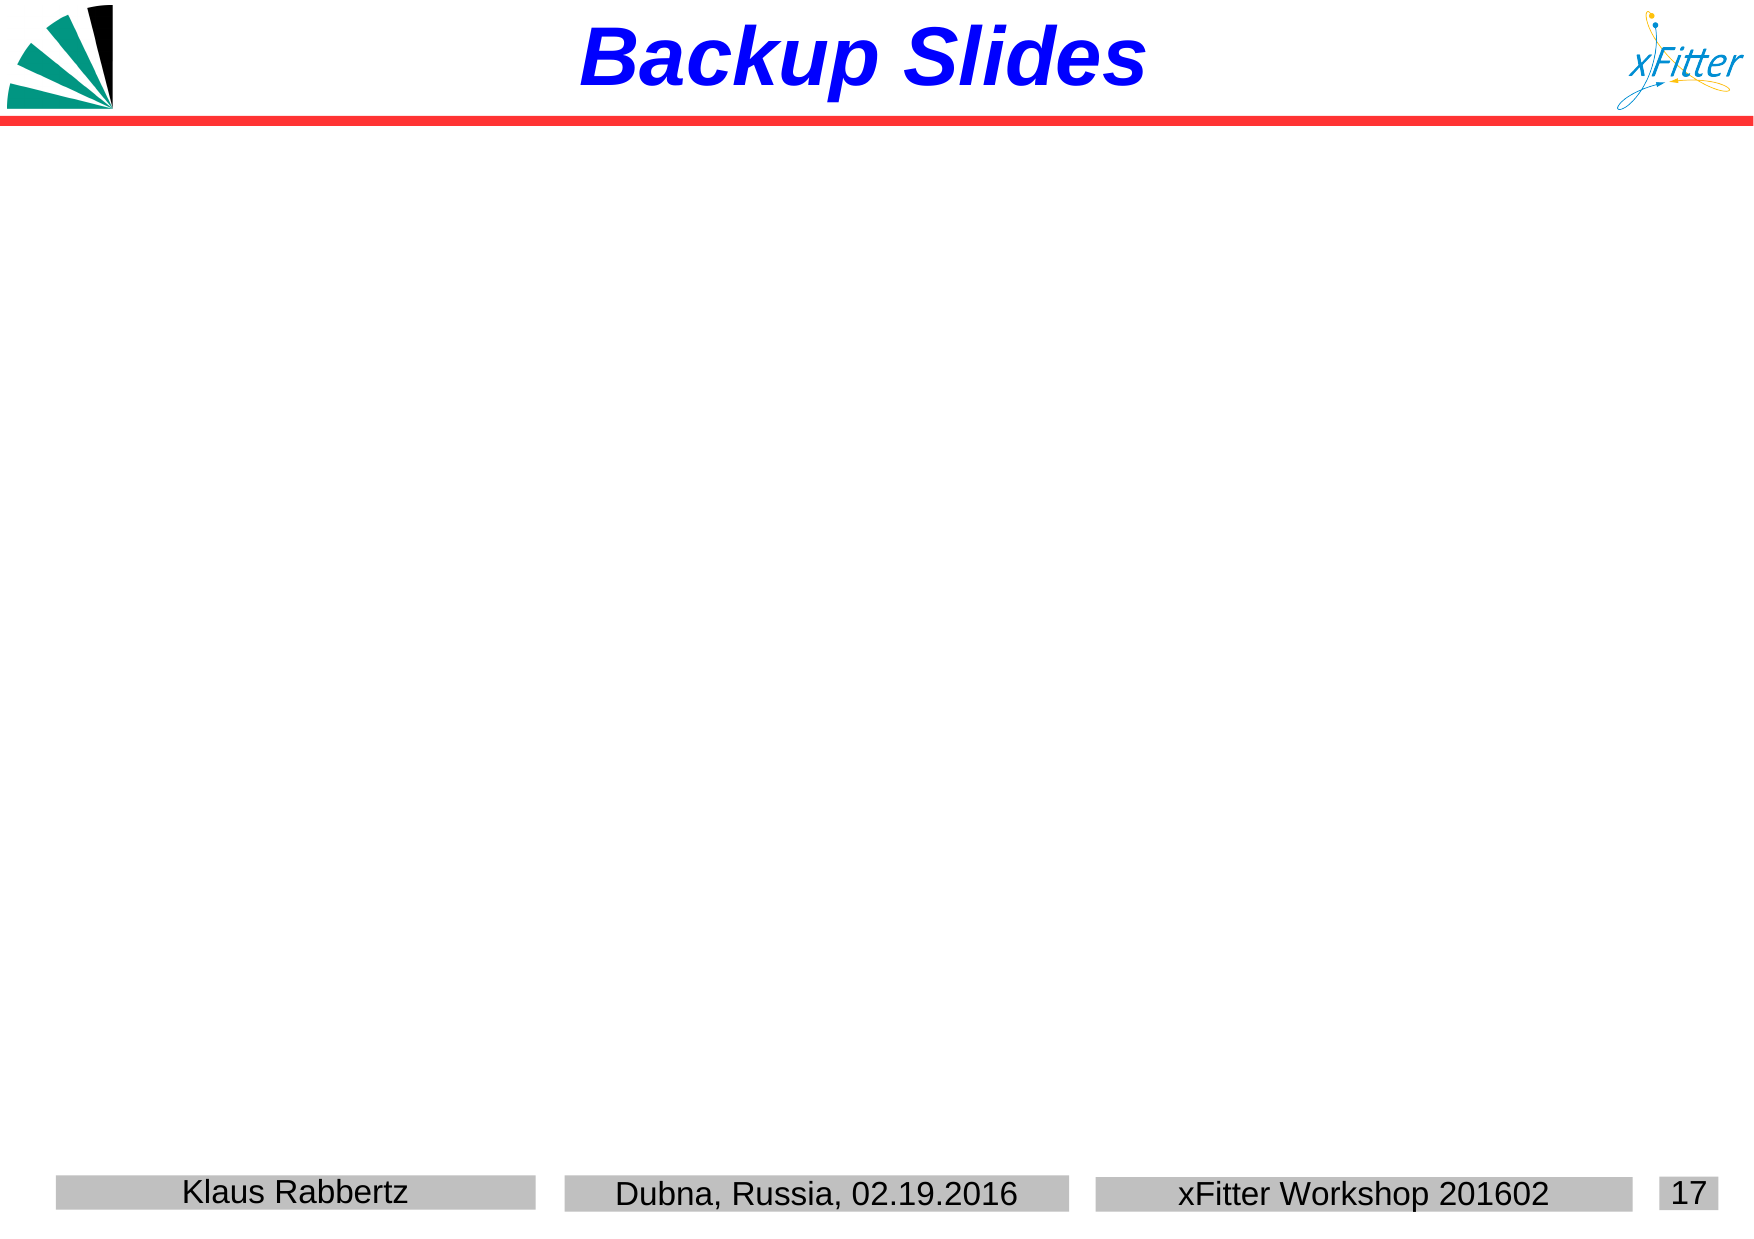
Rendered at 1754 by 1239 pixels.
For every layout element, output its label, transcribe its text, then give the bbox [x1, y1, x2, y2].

title Backup Slides [123, 0, 1606, 114]
picture [7, 5, 113, 110]
picture [1617, 11, 1744, 110]
